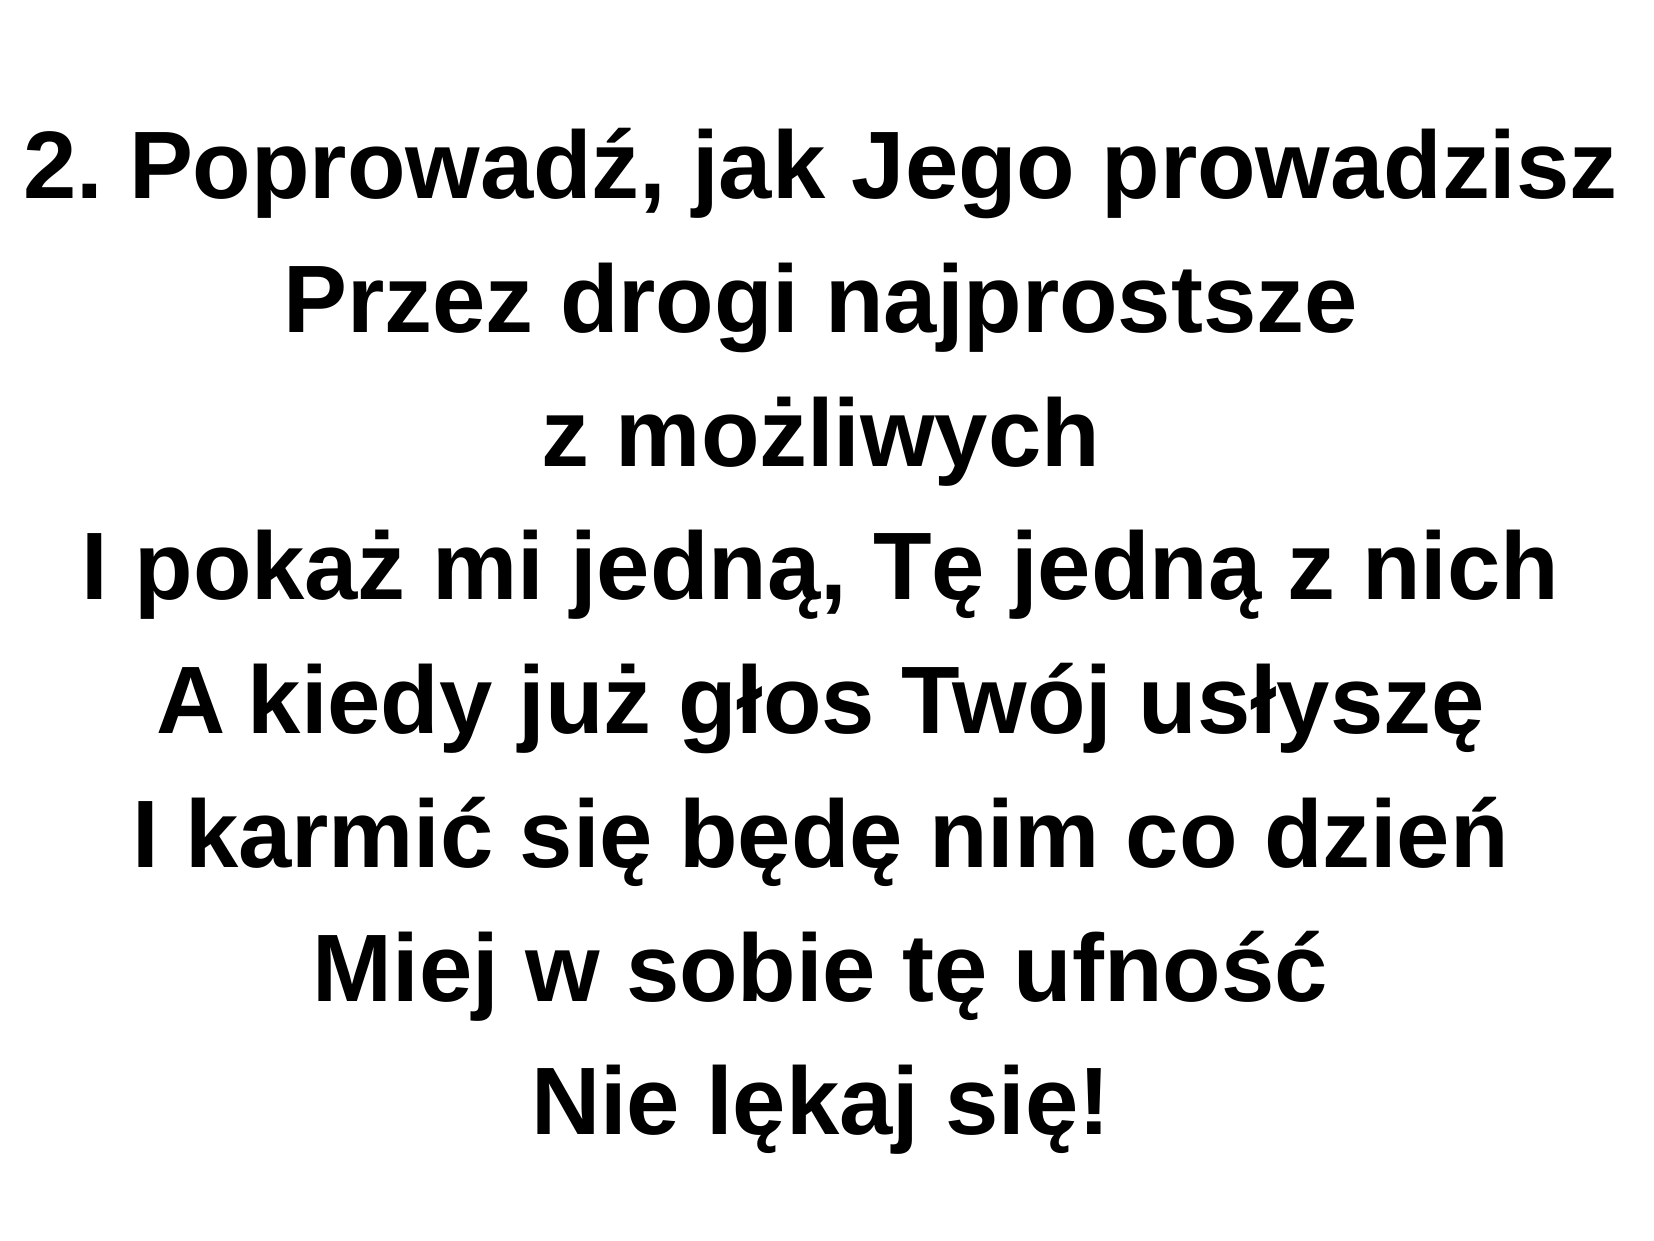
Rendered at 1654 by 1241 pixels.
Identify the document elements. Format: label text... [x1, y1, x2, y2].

subtitle 2. Poprowadź, jak Jego prowadzisz Przez drogi najprostsze z możliwych I pokaż mi jedną, Tę jedną z nich A kiedy już głos Twój usłyszę I karmić się będę nim co dzień Miej w sobie tę ufność Nie lękaj się! [0, 0, 1642, 1241]
